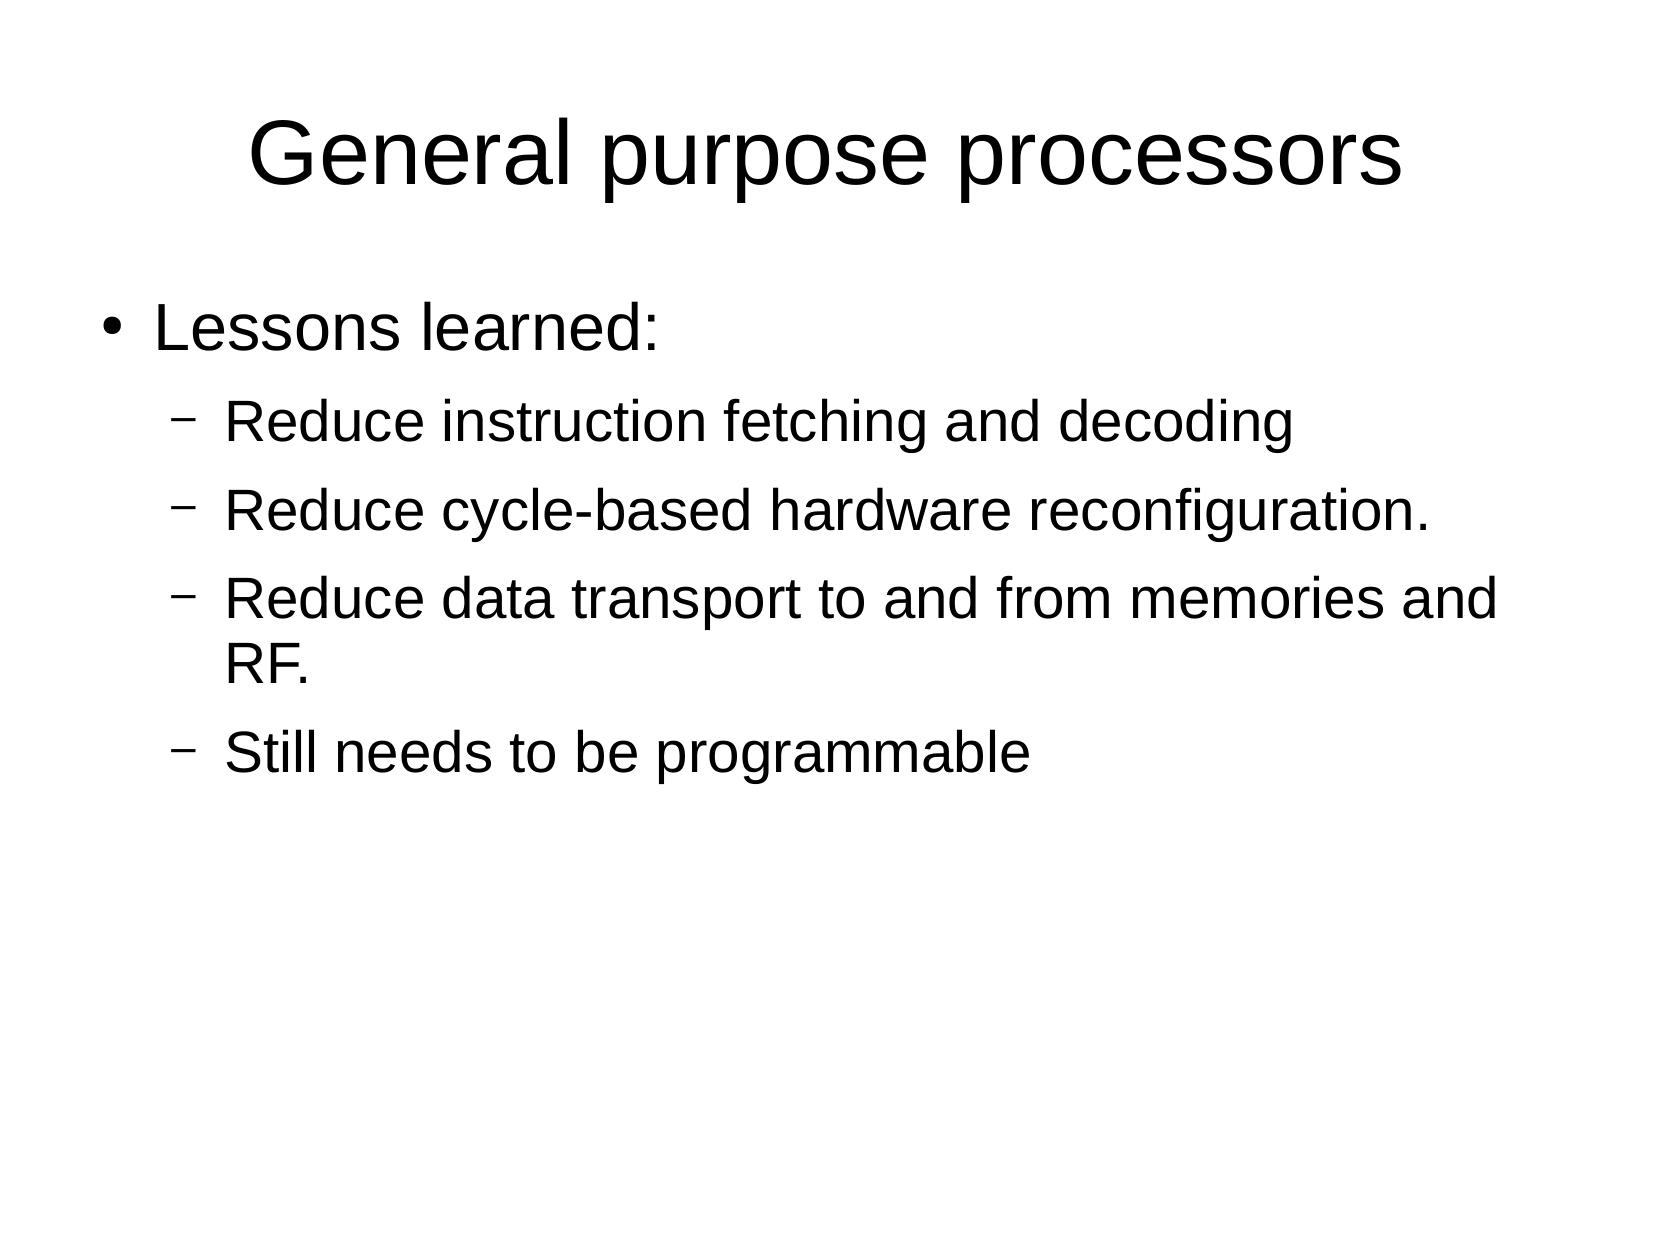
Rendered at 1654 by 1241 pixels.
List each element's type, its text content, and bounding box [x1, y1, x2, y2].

list Lessons learned: Reduce instruction fetching and decoding Reduce cycle-based hardware reconfiguration. Reduce data transport to and from memories and RF. Still needs to be programmable [82, 290, 1538, 1010]
title General purpose processors [82, 49, 1571, 257]
